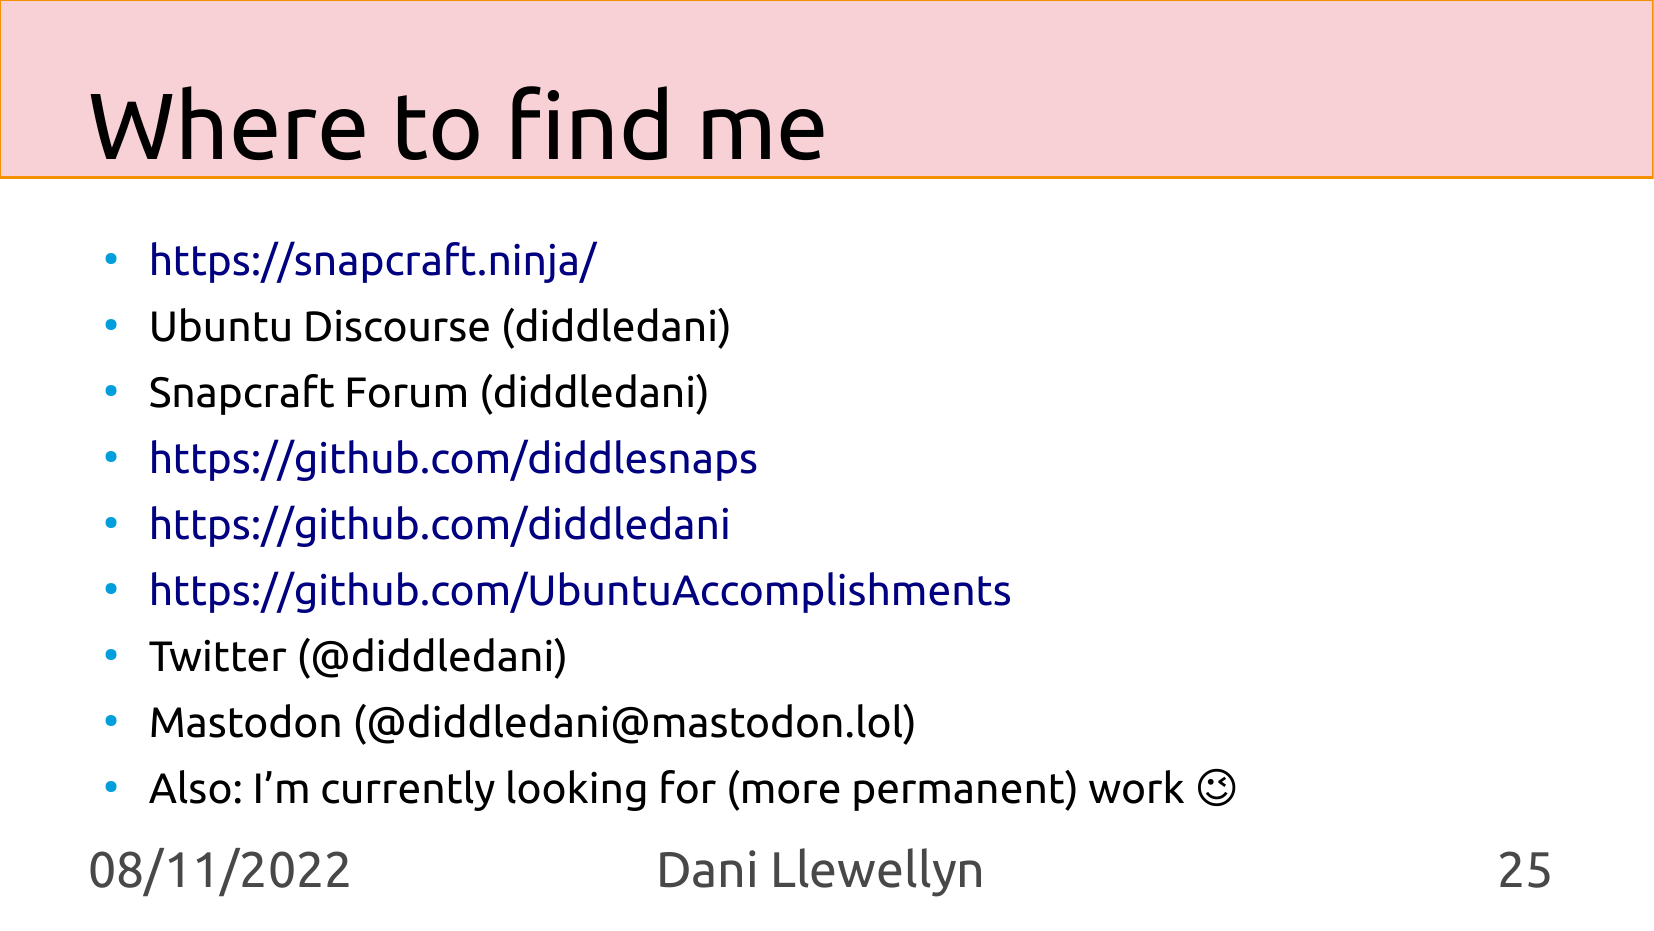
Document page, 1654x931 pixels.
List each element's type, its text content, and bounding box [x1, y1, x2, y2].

title Where to find me [88, 14, 1565, 178]
list https://snapcraft.ninja/ Ubuntu Discourse (diddledani) Snapcraft Forum (diddledani) https://github.com/diddlesnaps https://github.com/diddledani https://github.com/UbuntuAccomplishments Twitter (@diddledani) Mastodon (@diddledani@mastodon.lol) Also: I’m currently looking for (more permanent) work 😉 [88, 236, 1565, 813]
